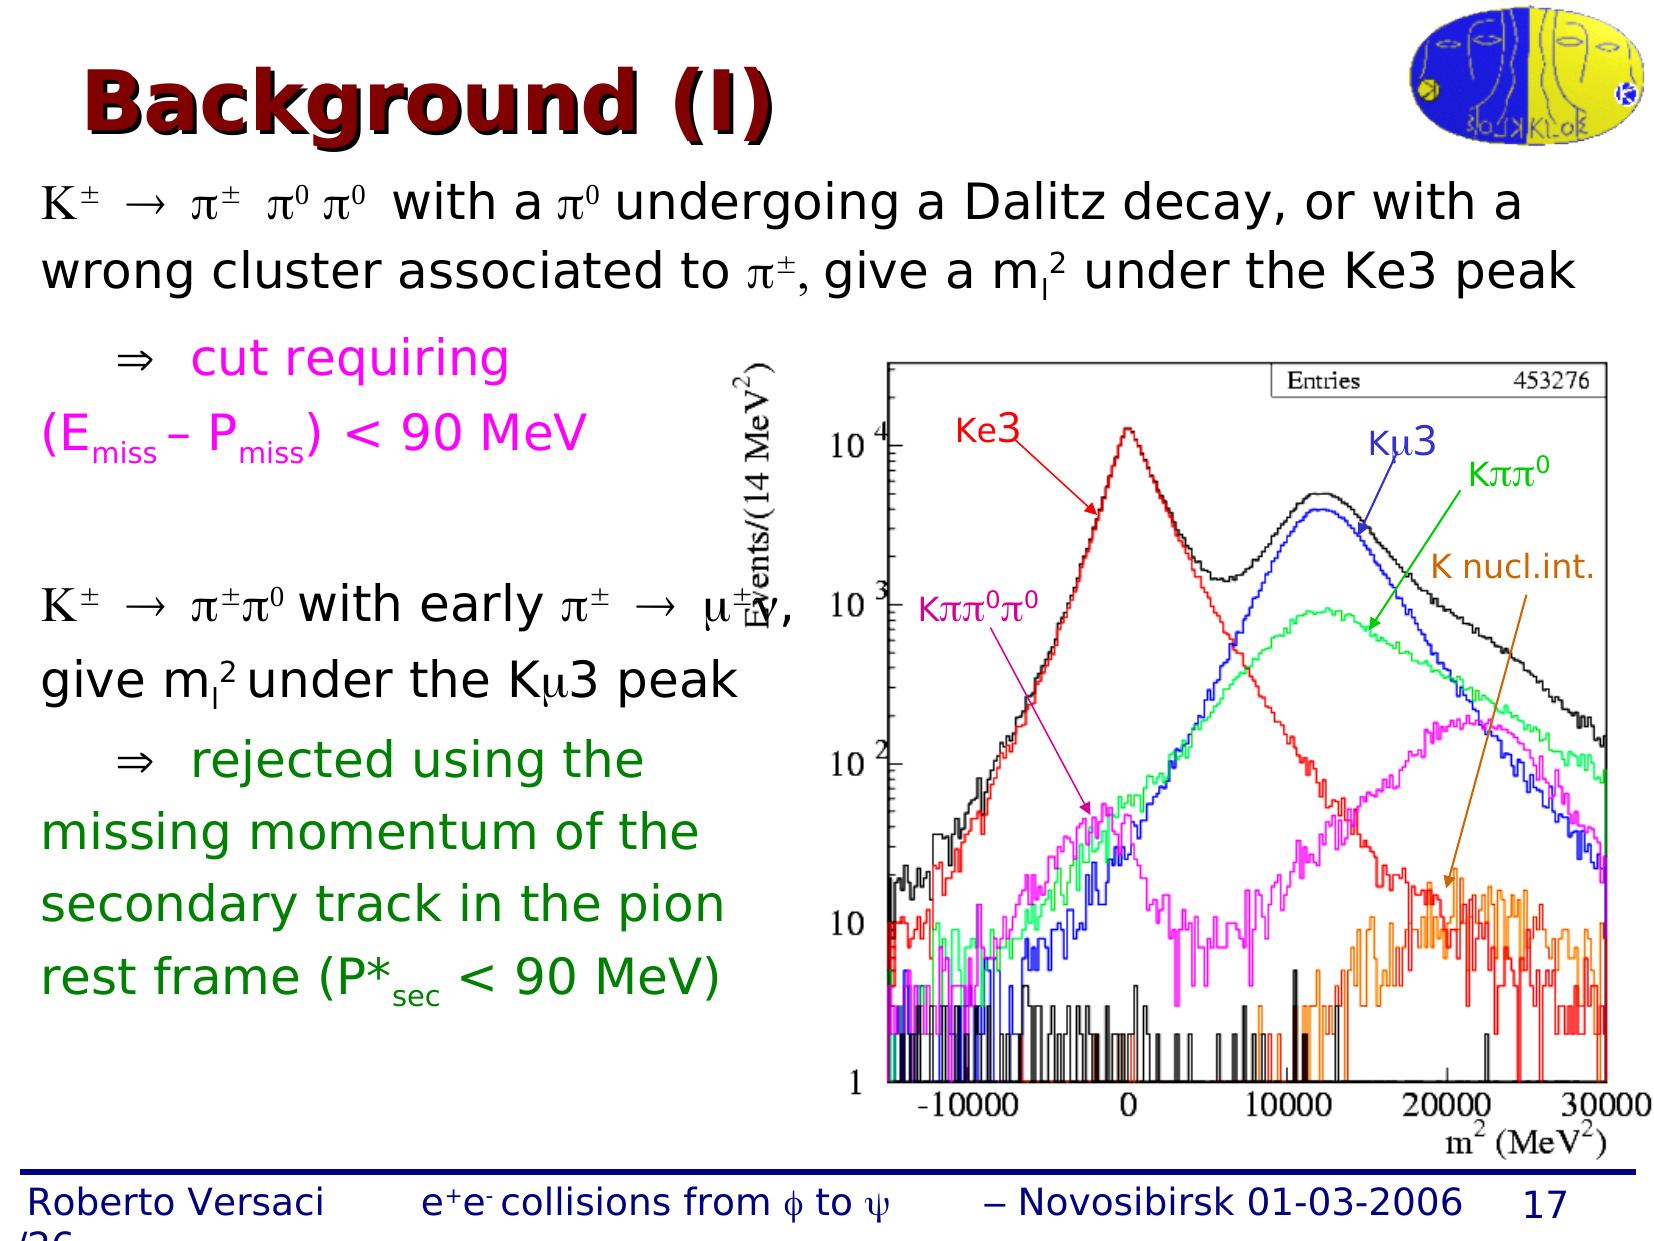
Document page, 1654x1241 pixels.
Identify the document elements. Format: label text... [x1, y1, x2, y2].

text_box Background (I) [65, 45, 792, 158]
picture [1398, 0, 1654, 151]
picture [726, 344, 1653, 1161]
text_box K   0 0 with a 0 undergoing a Dalitz decay, or with a wrong cluster associated to  give a ml2 under the Ke3 peak  cut requiring (Emiss – Pmiss) < 90 MeV K  0 with early , give ml2 under the K3 peak  rejected using the missing momentum of the secondary track in the pion rest frame (P*sec < 90 MeV) [25, 158, 1611, 1022]
